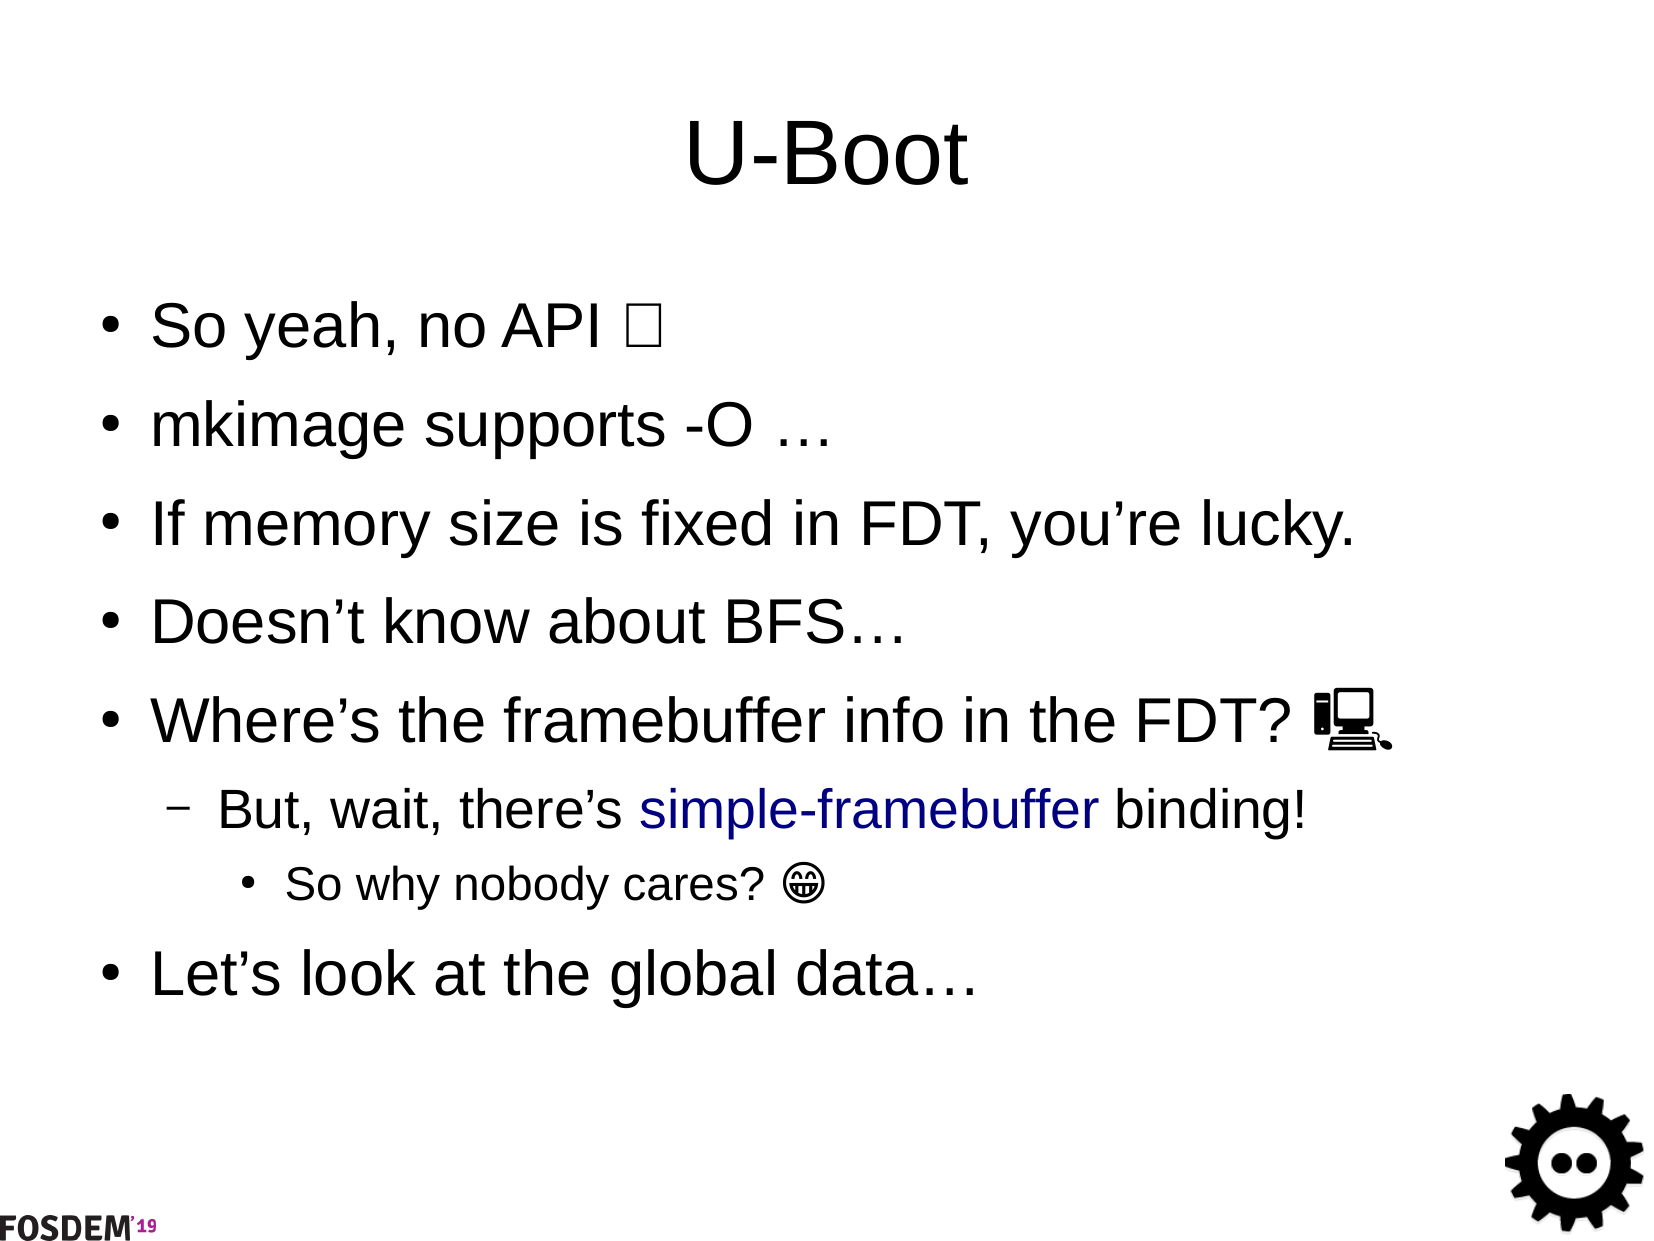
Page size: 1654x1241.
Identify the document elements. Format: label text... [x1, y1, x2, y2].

list So yeah, no API 🙄 mkimage supports -O … If memory size is fixed in FDT, you’re lucky. Doesn’t know about BFS… Where’s the framebuffer info in the FDT? 🖳 But, wait, there’s simple-framebuffer binding! So why nobody cares? 😁 Let’s look at the global data… [82, 290, 1571, 1010]
picture [1505, 1094, 1648, 1235]
title U-Boot [82, 49, 1571, 257]
picture [0, 1215, 156, 1241]
